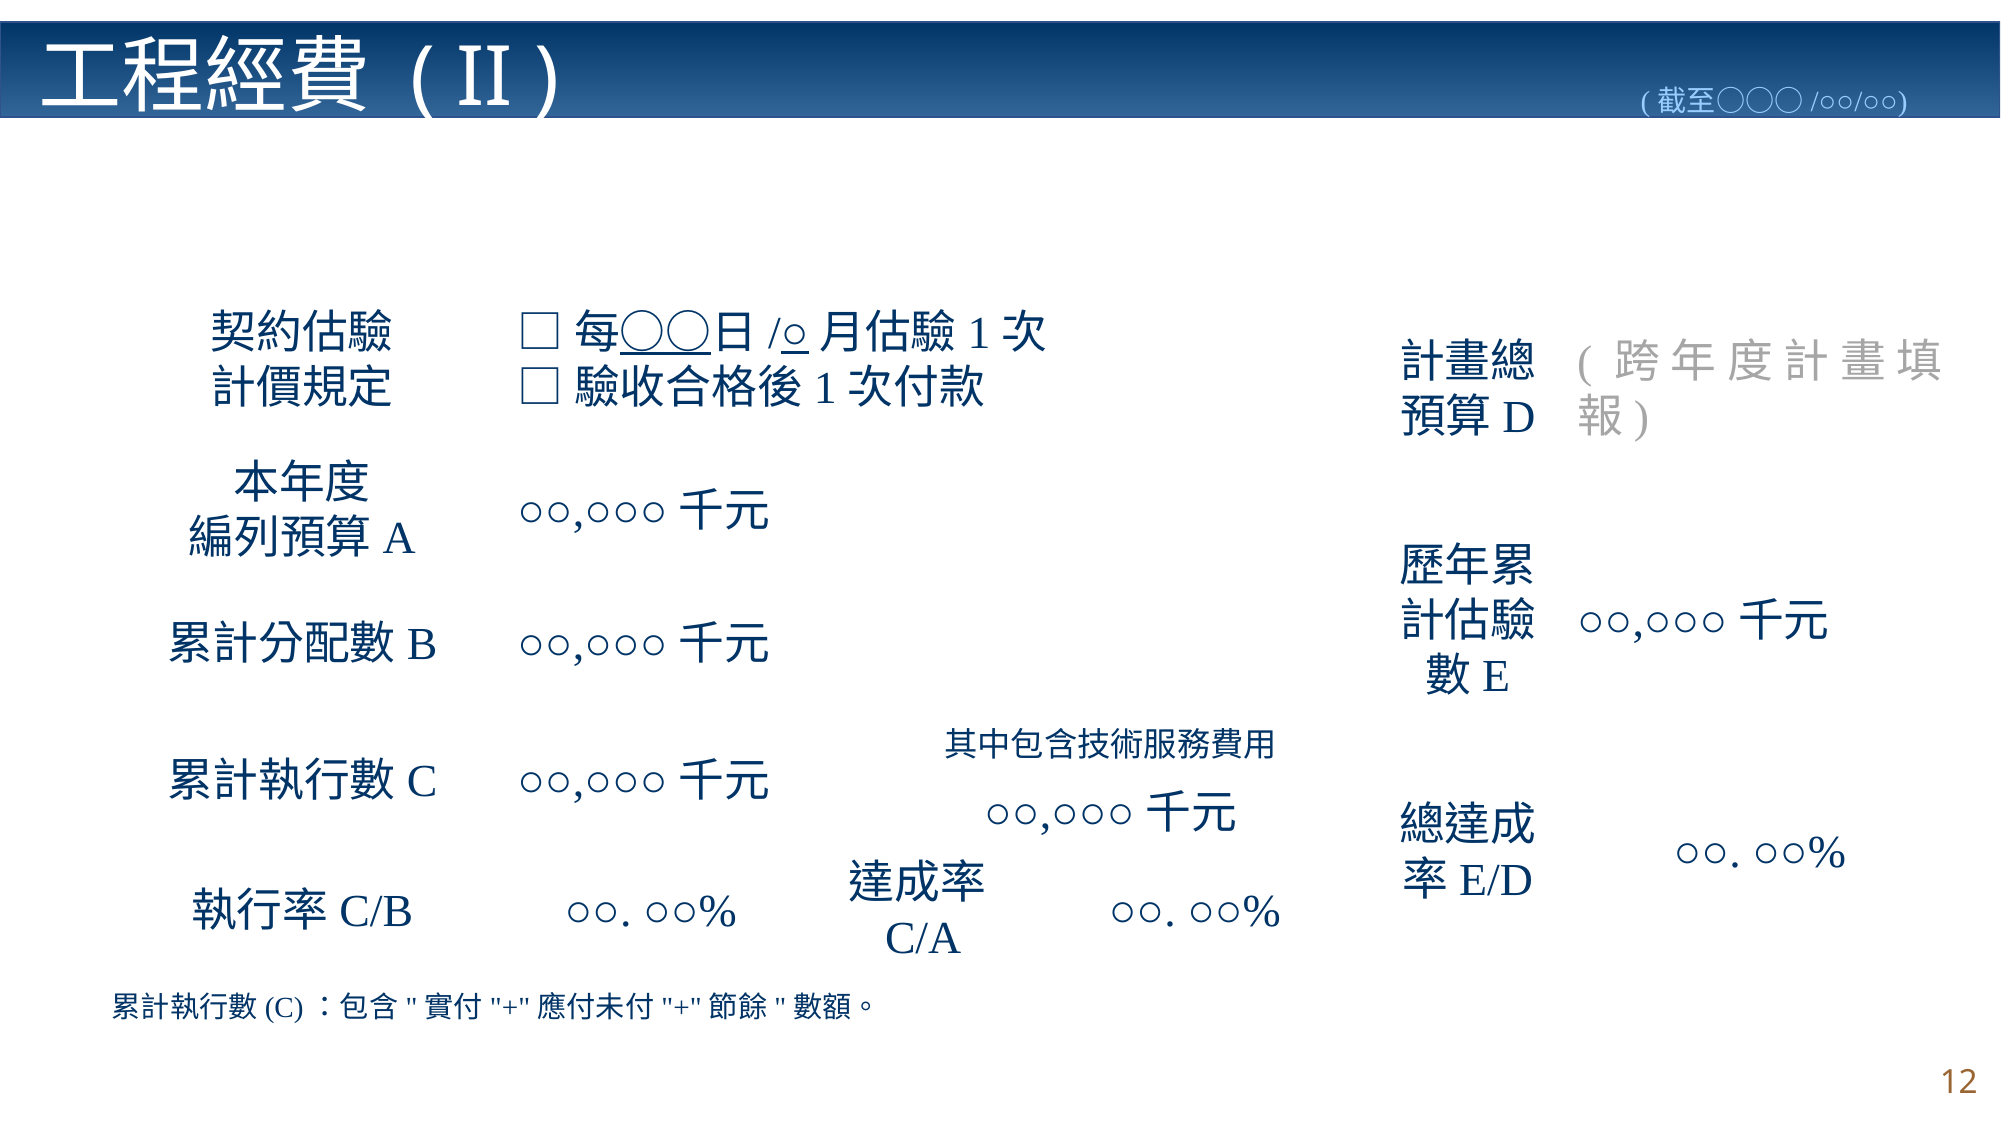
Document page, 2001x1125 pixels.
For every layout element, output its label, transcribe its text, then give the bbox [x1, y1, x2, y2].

table_cell ○○,○○○千元 [879, 775, 1342, 845]
table_cell ○○,○○○千元 [502, 571, 1342, 711]
table_cell 本年度 編列預算A [102, 444, 502, 571]
text_box 工程經費 ( II ) [23, 14, 1374, 107]
table_cell ○○,○○○千元 [502, 711, 879, 845]
table_cell 累計分配數B [102, 571, 502, 711]
table_cell ○○. ○○% [1047, 845, 1342, 972]
text_box 累計執行數(C)：包含"實付"+"應付未付"+"節餘"數額。 [96, 980, 1095, 1032]
table_cell ○○,○○○千元 [502, 444, 1342, 571]
table_cell 歷年累計估驗數E [1373, 502, 1562, 734]
text_box (截至○○○/○○/○○) [1625, 74, 1980, 125]
table_header (跨年度計畫填報) [1562, 271, 1958, 502]
table_cell 執行率C/B [102, 845, 502, 972]
table_header 契約估驗 計價規定 [102, 271, 502, 444]
text_box 工程經費 ( II ) [312, 99, 349, 107]
table_cell 達成率C/A [799, 845, 1047, 972]
table_header □每○○日/○月估驗1次 □驗收合格後1次付款 [502, 271, 1342, 444]
table_cell ○○. ○○% [502, 845, 799, 972]
table_cell ○○. ○○% [1562, 734, 1958, 965]
table_cell 累計執行數C [102, 711, 502, 845]
table_cell 總達成率E/D [1373, 734, 1562, 965]
table_header 計畫總預算D [1373, 271, 1562, 502]
table_cell 其中包含技術服務費用 [879, 711, 1342, 775]
table_cell ○○,○○○千元 [1562, 502, 1958, 734]
